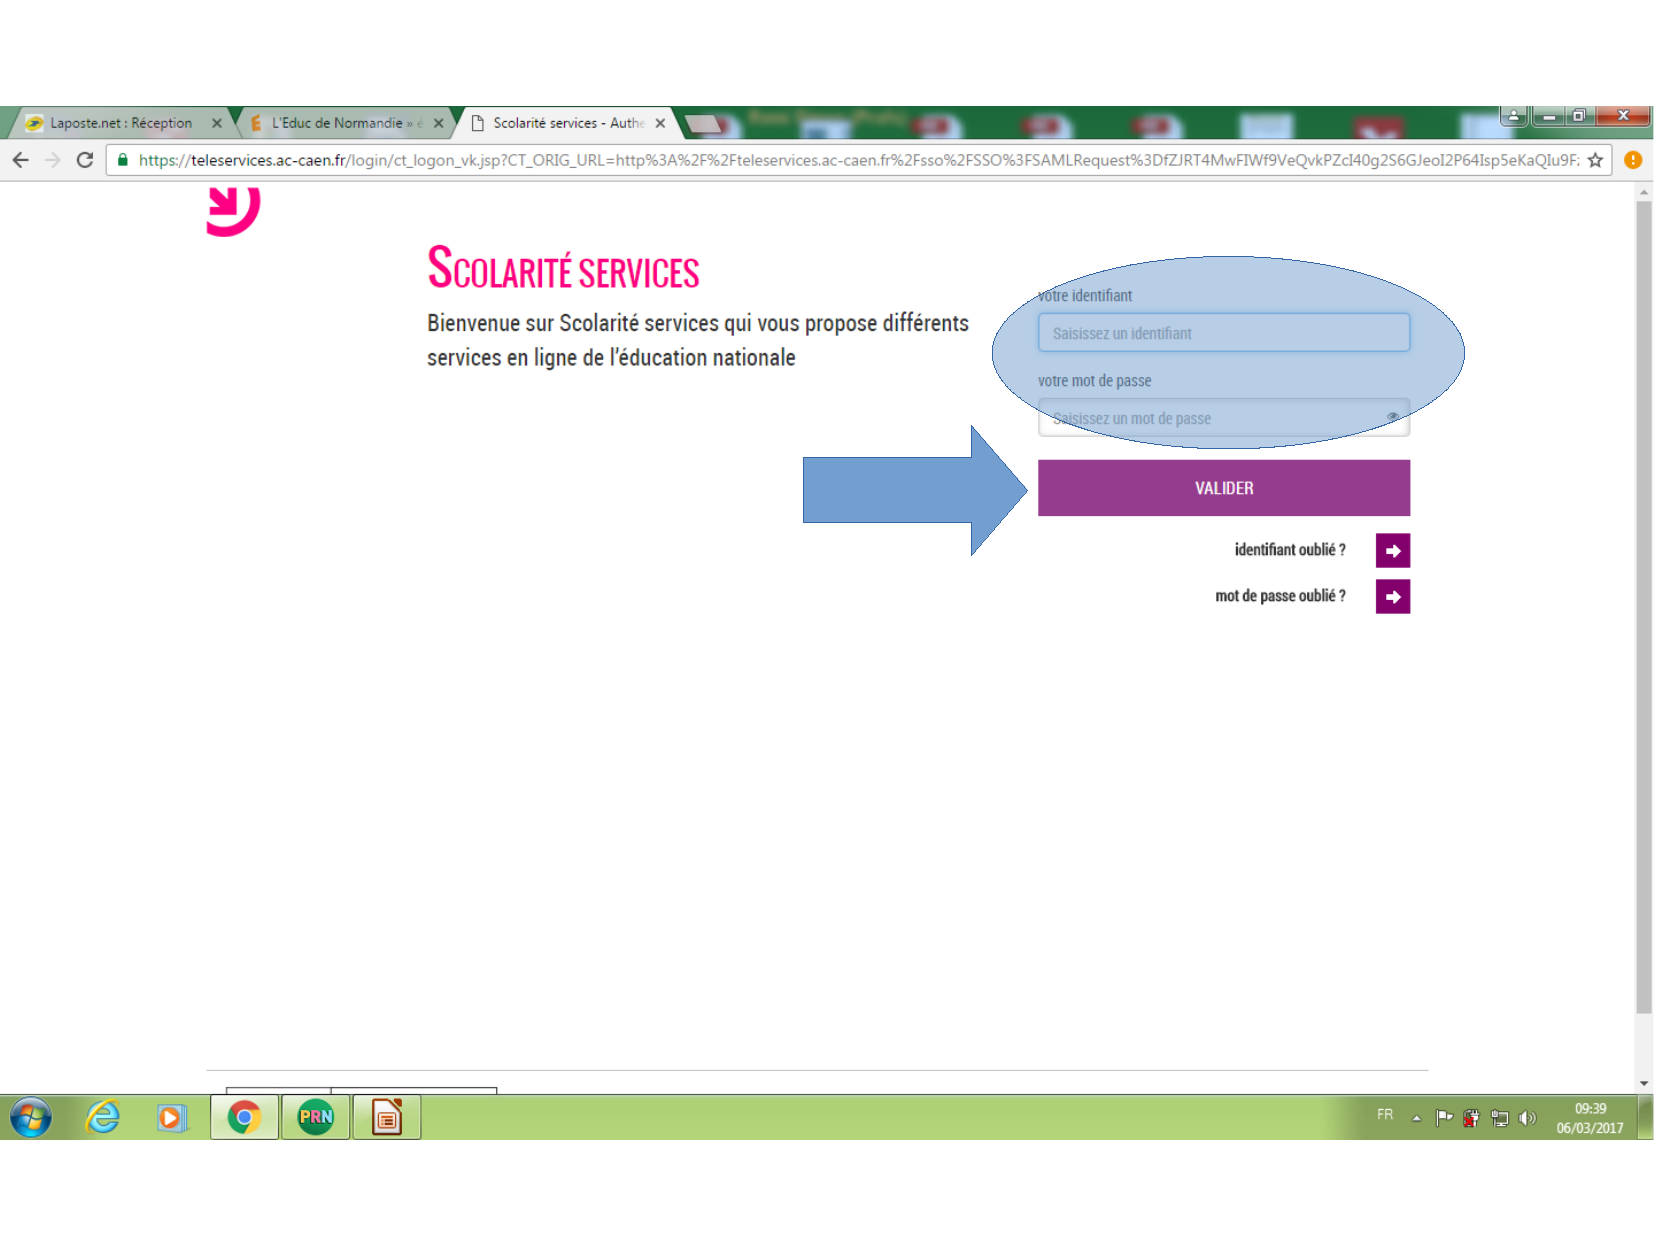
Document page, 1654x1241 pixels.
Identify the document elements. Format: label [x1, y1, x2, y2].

text_box [803, 425, 1028, 556]
text_box [992, 256, 1465, 449]
picture [0, 106, 1654, 1140]
